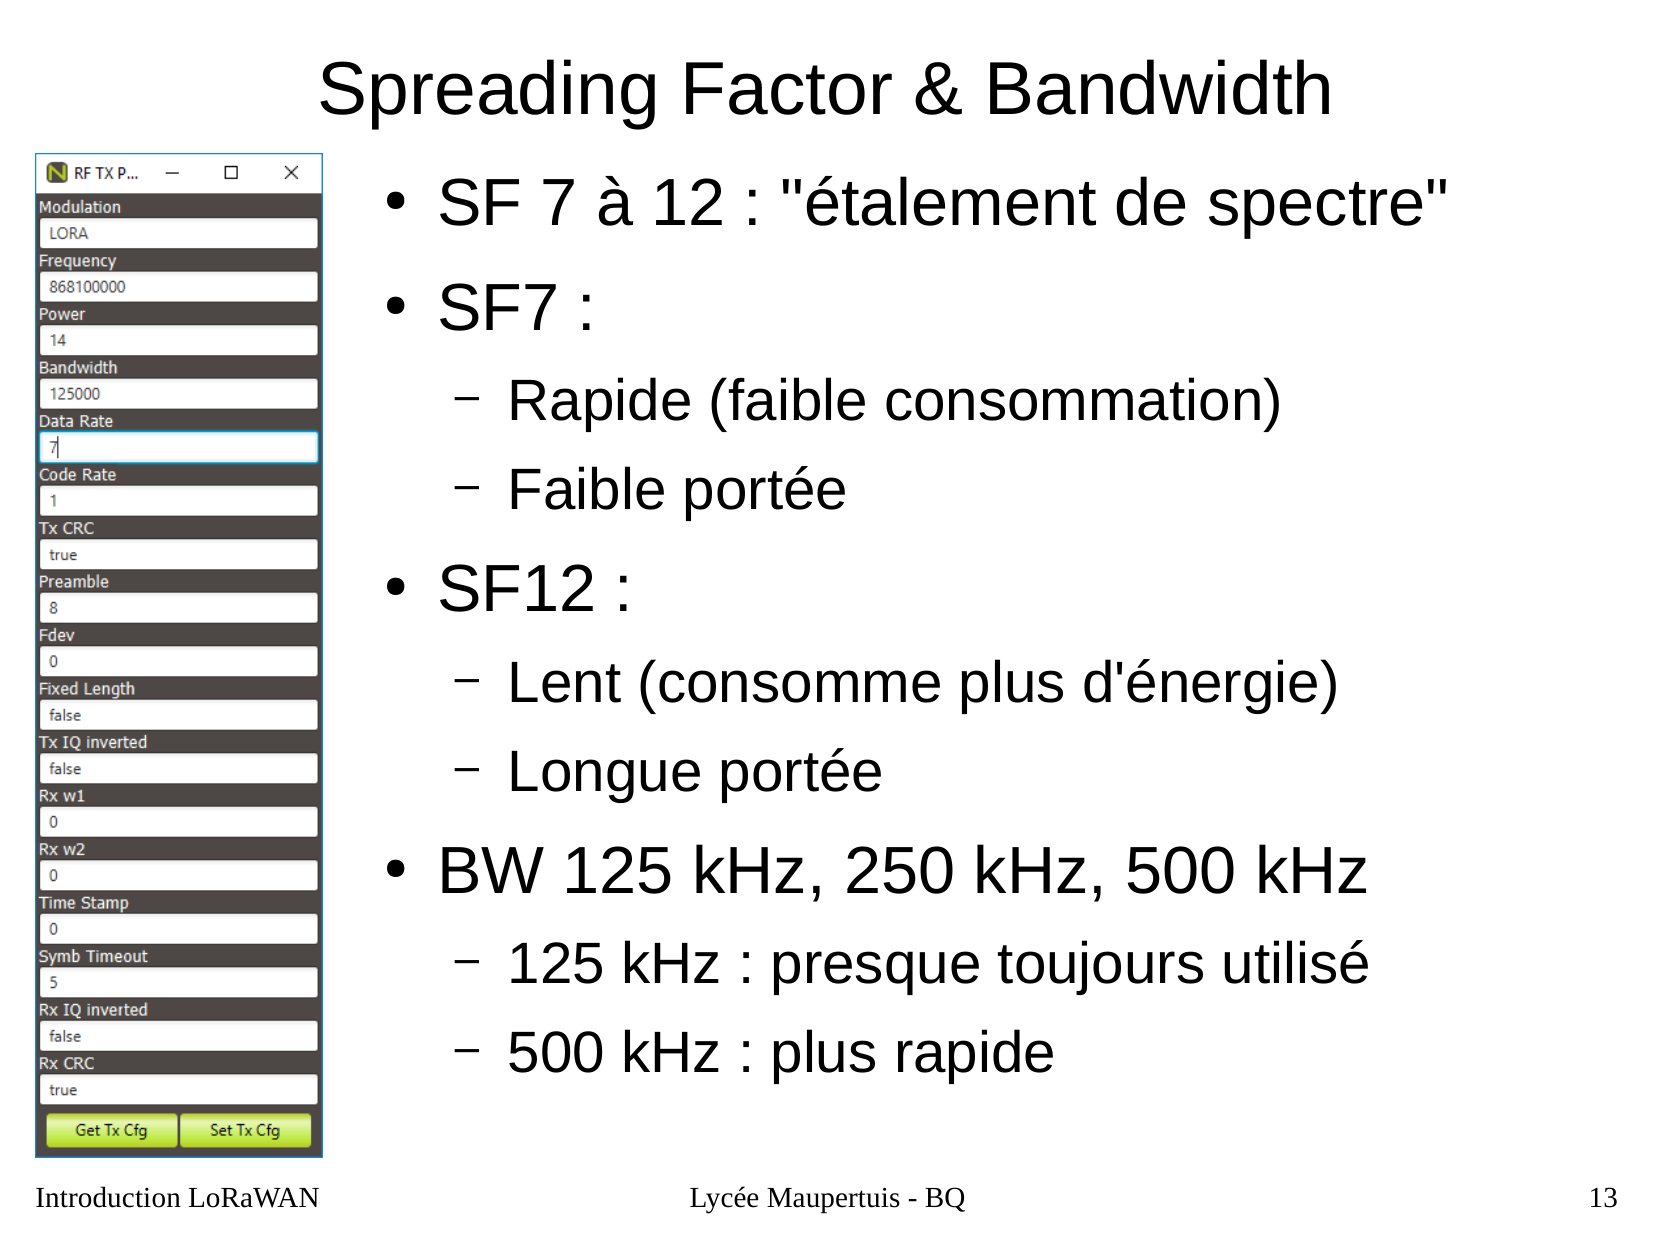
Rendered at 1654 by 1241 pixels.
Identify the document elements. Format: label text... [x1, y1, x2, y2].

title Spreading Factor & Bandwidth [35, 35, 1619, 142]
picture [35, 153, 323, 1158]
list SF 7 à 12 : "étalement de spectre" SF7 : Rapide (faible consommation) Faible portée SF12 : Lent (consomme plus d'énergie) Longue portée BW 125 kHz, 250 kHz, 500 kHz 125 kHz : presque toujours utilisé 500 kHz : plus rapide [366, 165, 1619, 1170]
